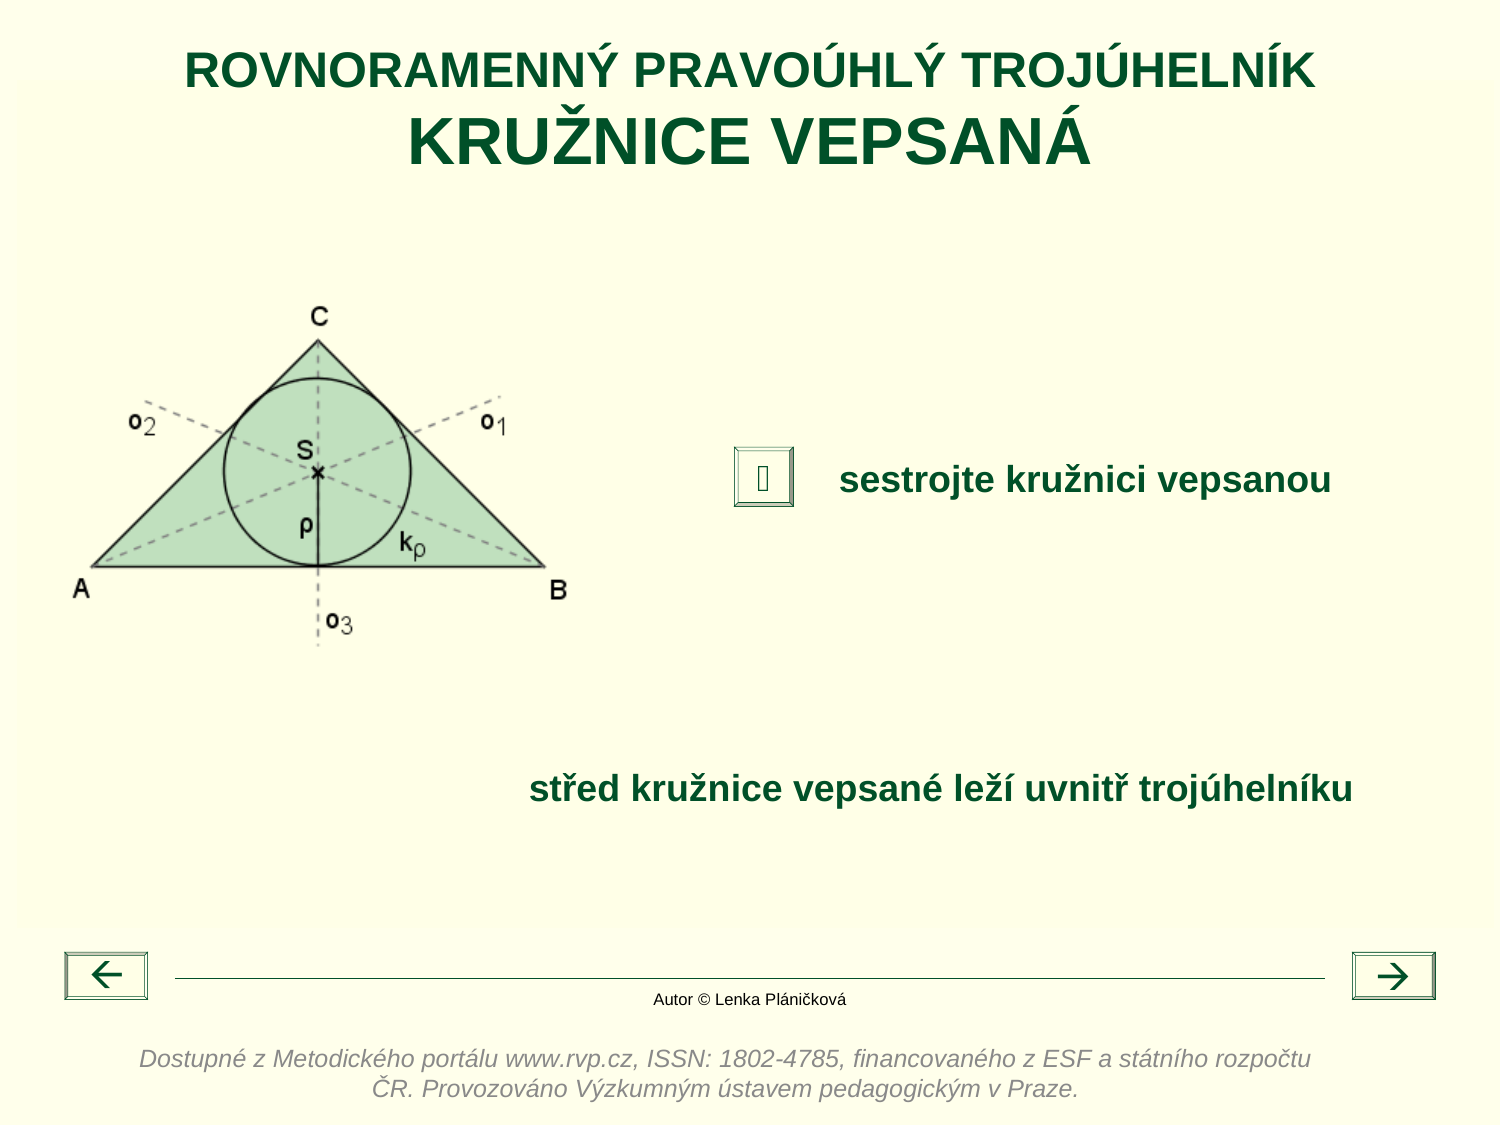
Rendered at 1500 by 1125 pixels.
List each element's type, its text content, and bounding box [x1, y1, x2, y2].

text_box střed kružnice vepsané leží uvnitř trojúhelníku [439, 756, 1444, 817]
text_box  [1356, 956, 1432, 996]
text_box Autor © Lenka Pláničková [171, 981, 1329, 1017]
text_box  [739, 451, 789, 502]
text_box Dostupné z Metodického portálu www.rvp.cz, ISSN: 1802-4785, financovaného z ESF a státního rozpočtu ČR. Provozováno Výzkumným ústavem pedagogickým v Praze. [105, 1042, 1348, 1103]
text_box sestrojte kružnici vepsanou [824, 447, 1393, 508]
text_box  [68, 956, 144, 996]
picture [17, 80, 1494, 928]
text_box ROVNORAMENNÝ PRAVOÚHLÝ TROJÚHELNÍK KRUŽNICE VEPSANÁ [22, 31, 1479, 185]
